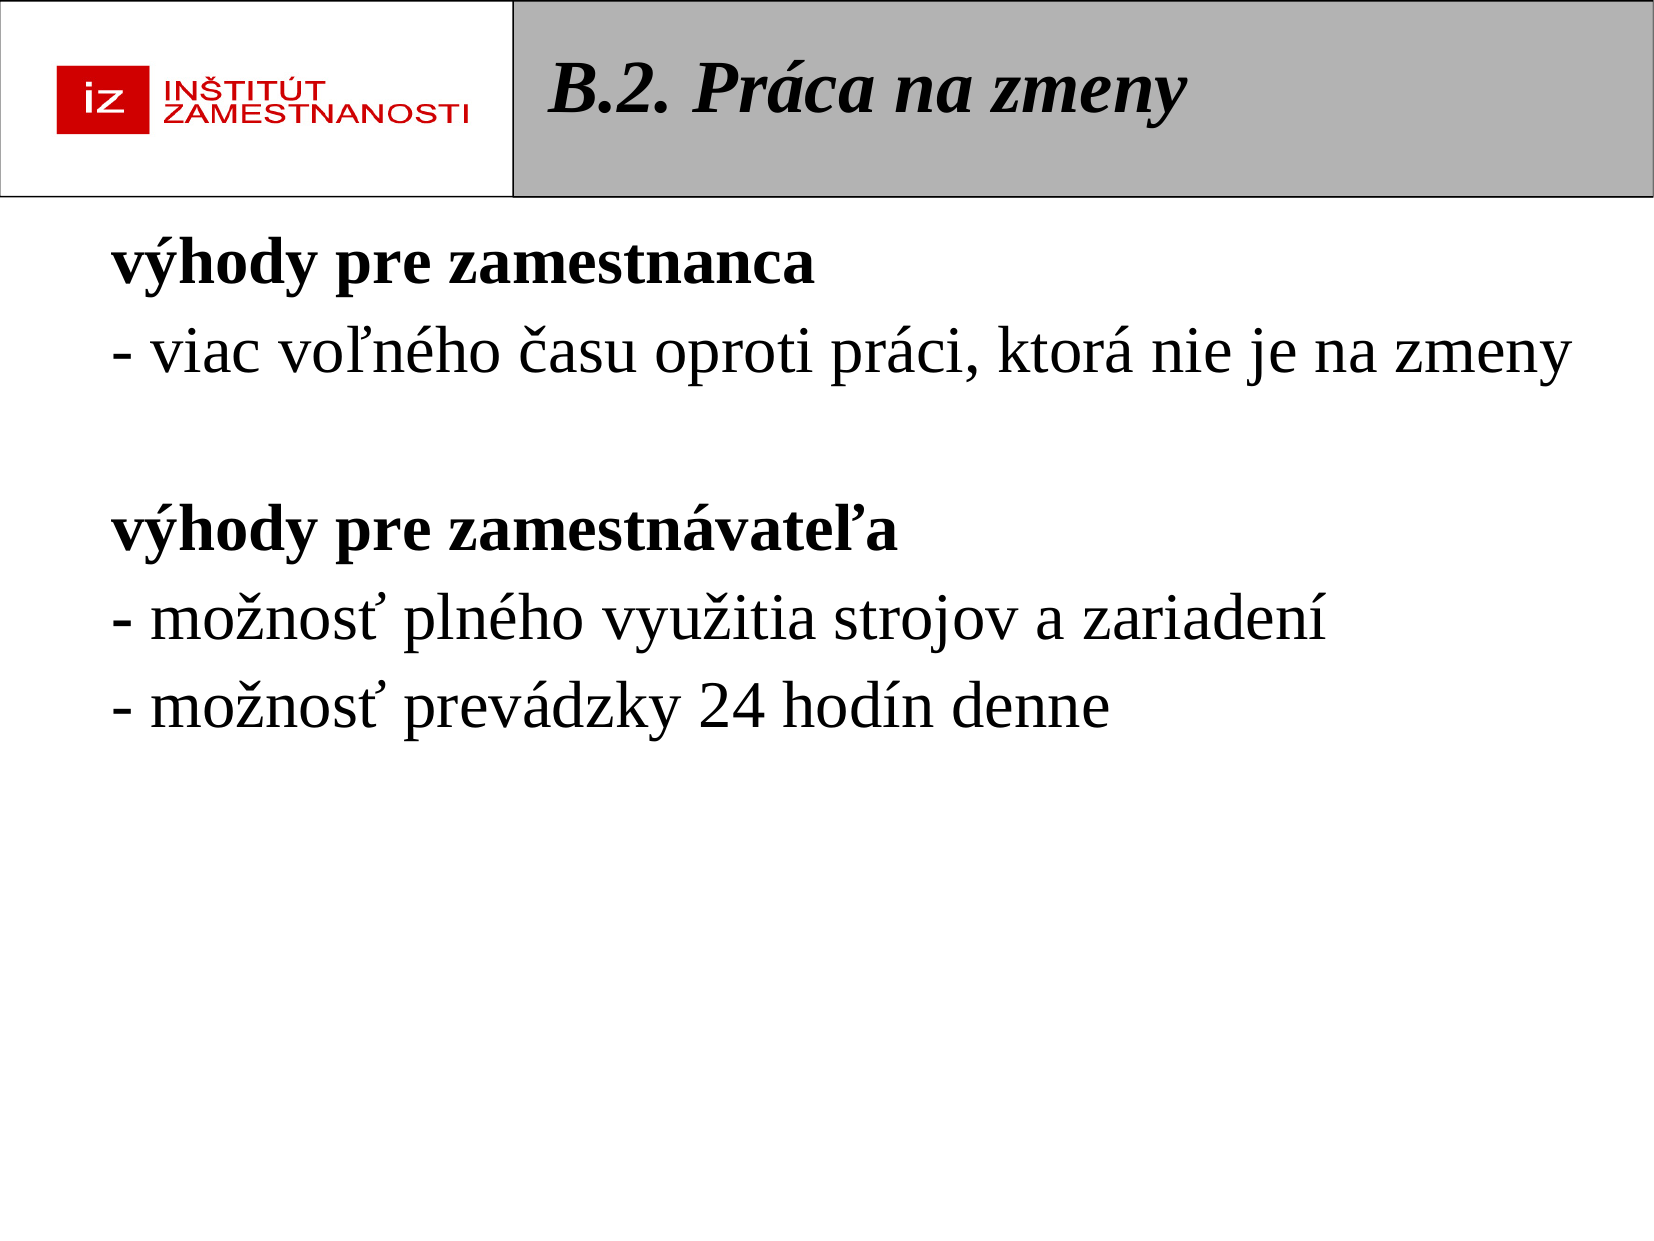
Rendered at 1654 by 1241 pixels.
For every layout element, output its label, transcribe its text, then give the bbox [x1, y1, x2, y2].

text_box [0, 0, 1654, 197]
picture [5, 6, 513, 190]
text_box B.2. Práca na zmeny [531, 59, 1388, 143]
list výhody pre zamestnanca - viac voľného času oproti práci, ktorá nie je na zmeny výhody pre zamestnávateľa - možnosť plného využitia strojov a zariadení - možnosť prevádzky 24 hodín denne [94, 236, 1625, 1018]
